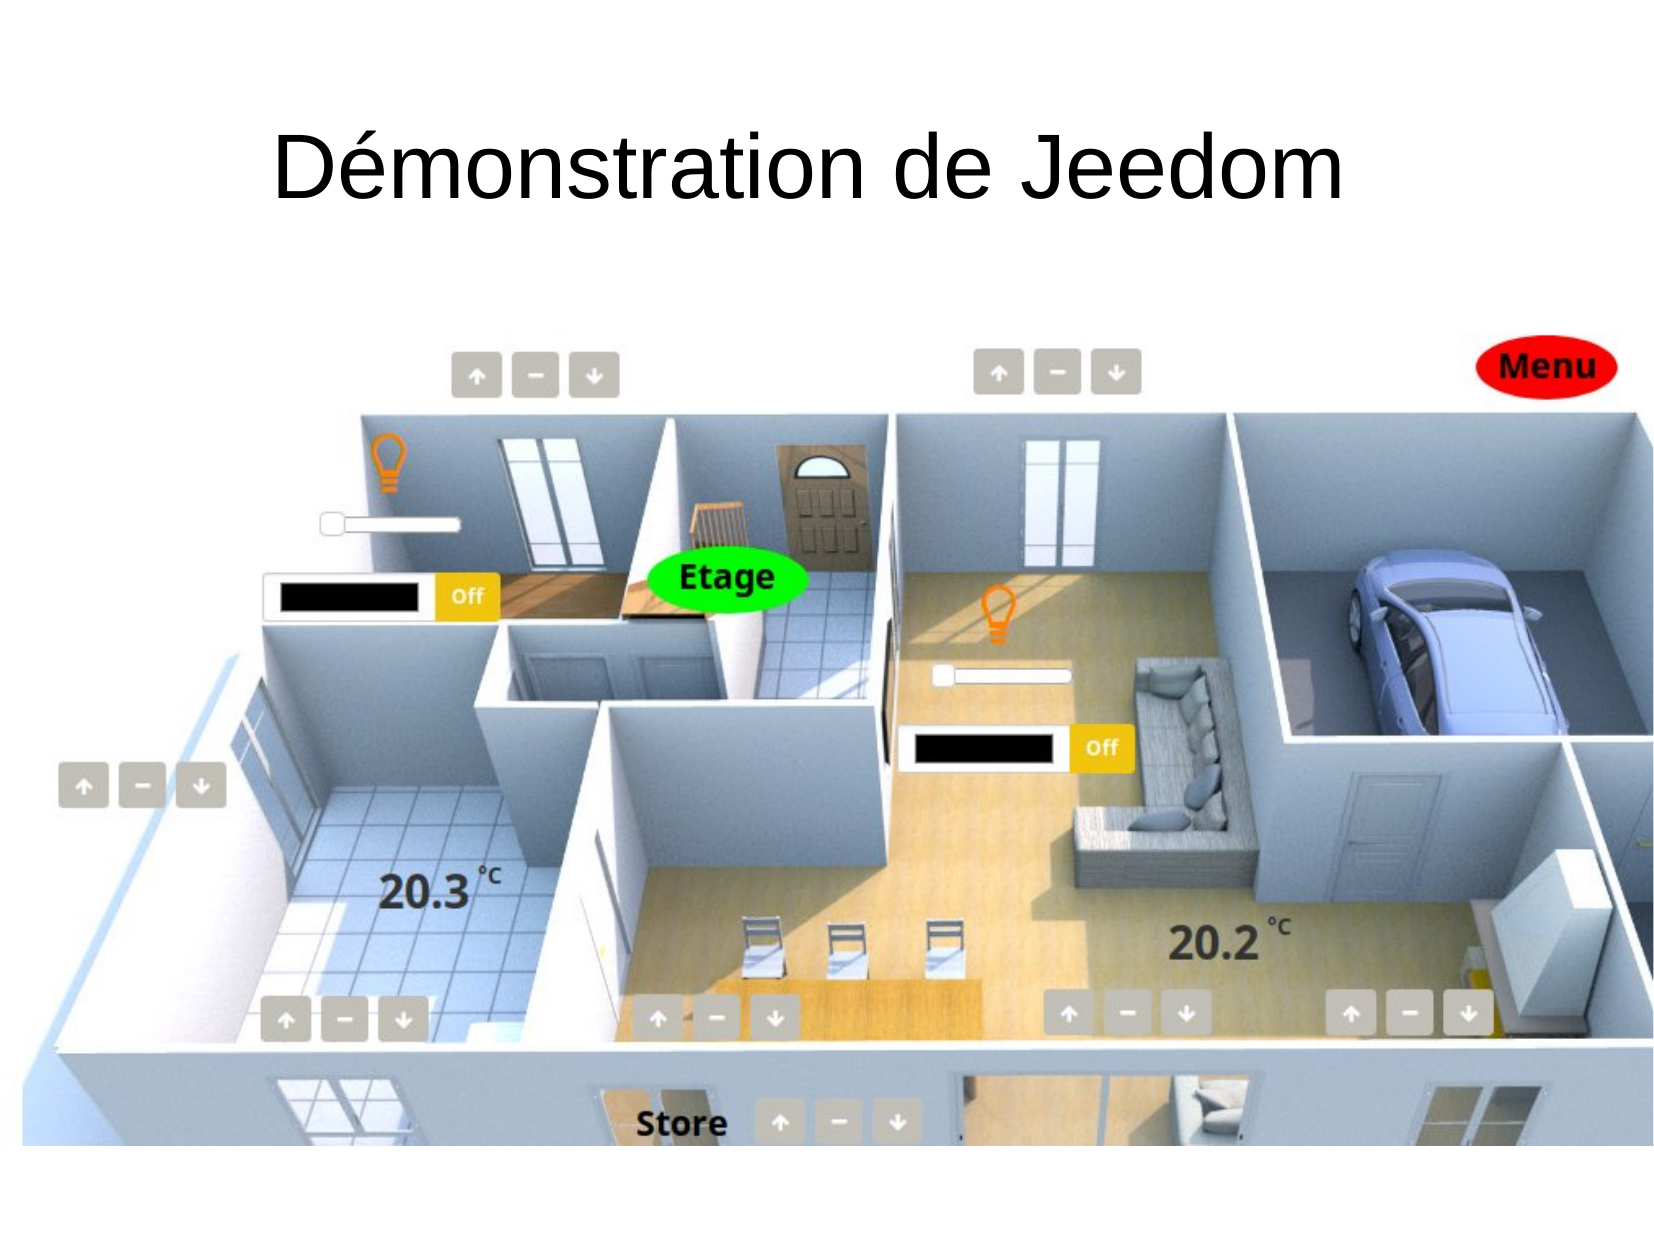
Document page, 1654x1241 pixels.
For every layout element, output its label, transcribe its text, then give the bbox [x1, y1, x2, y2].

picture [0, 306, 1654, 1146]
title Démonstration de Jeedom [82, 49, 1536, 284]
